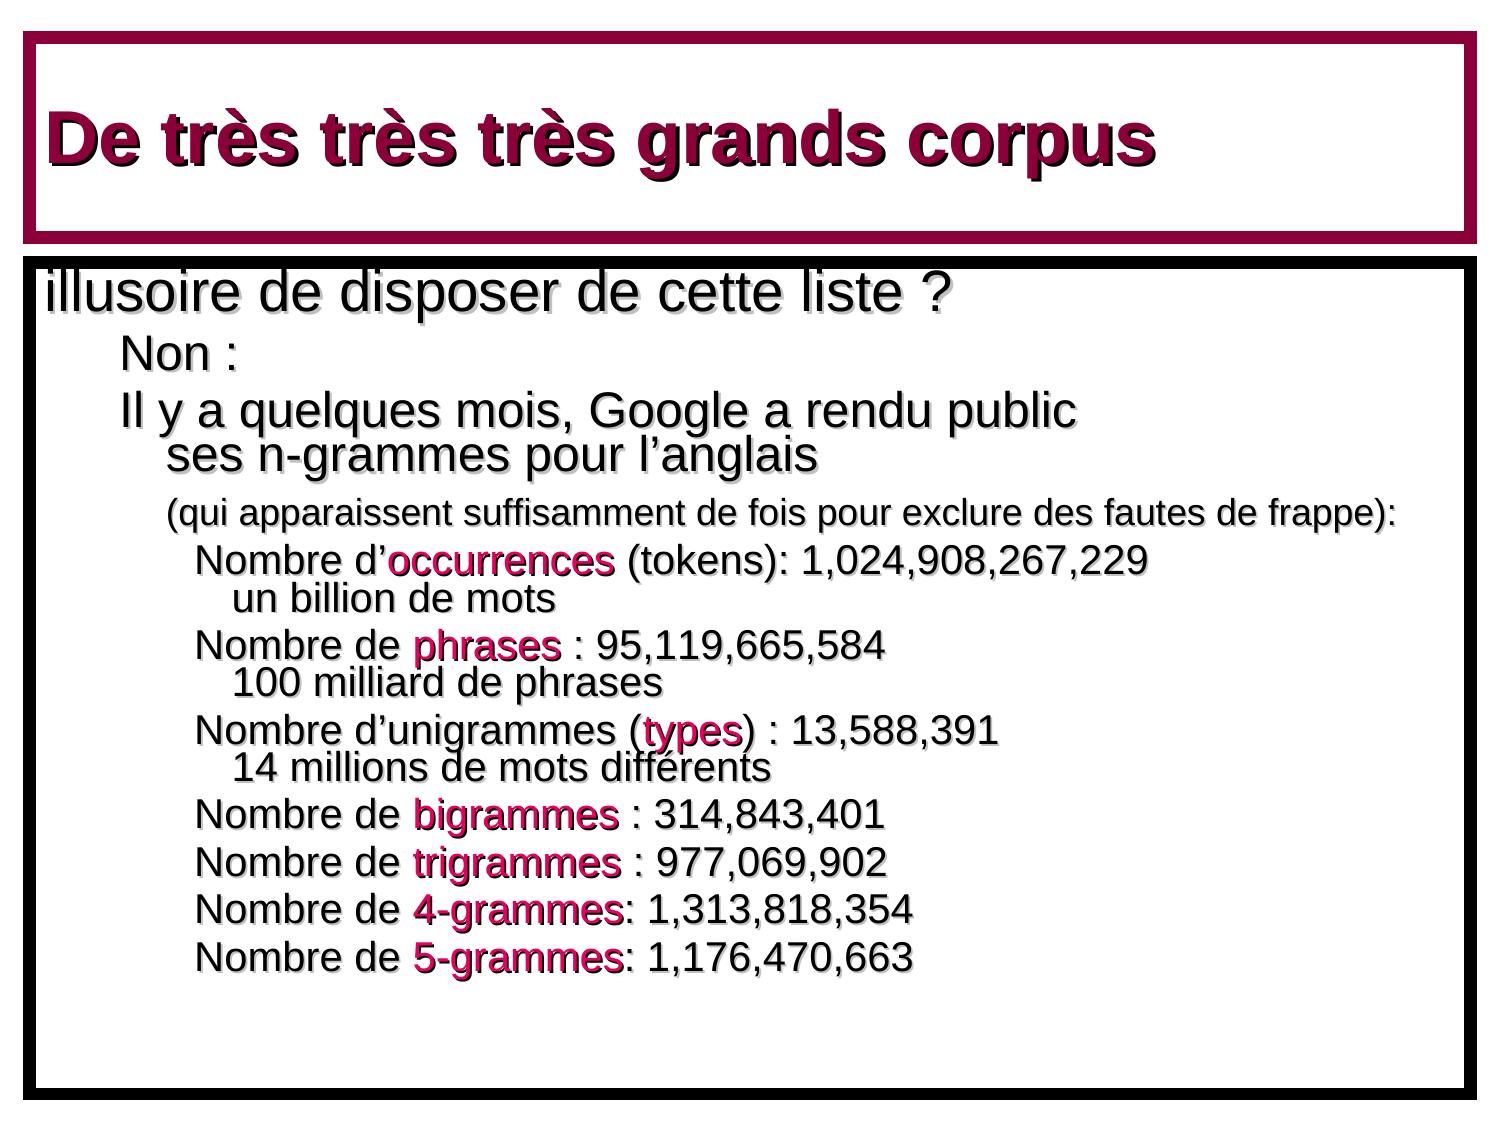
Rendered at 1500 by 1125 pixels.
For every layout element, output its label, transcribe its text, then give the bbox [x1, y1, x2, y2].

list illusoire de disposer de cette liste ? Non : Il y a quelques mois, Google a rendu public ses n-grammes pour l’anglais (qui apparaissent suffisamment de fois pour exclure des fautes de frappe): Nombre d’occurrences (tokens): 1,024,908,267,229 un billion de mots Nombre de phrases : 95,119,665,584 100 milliard de phrases Nombre d’unigrammes (types) : 13,588,391 14 millions de mots différents Nombre de bigrammes : 314,843,401 Nombre de trigrammes : 977,069,902 Nombre de 4-grammes: 1,313,818,354 Nombre de 5-grammes: 1,176,470,663 [29, 262, 1471, 1095]
title De très très très grands corpus [29, 37, 1471, 238]
